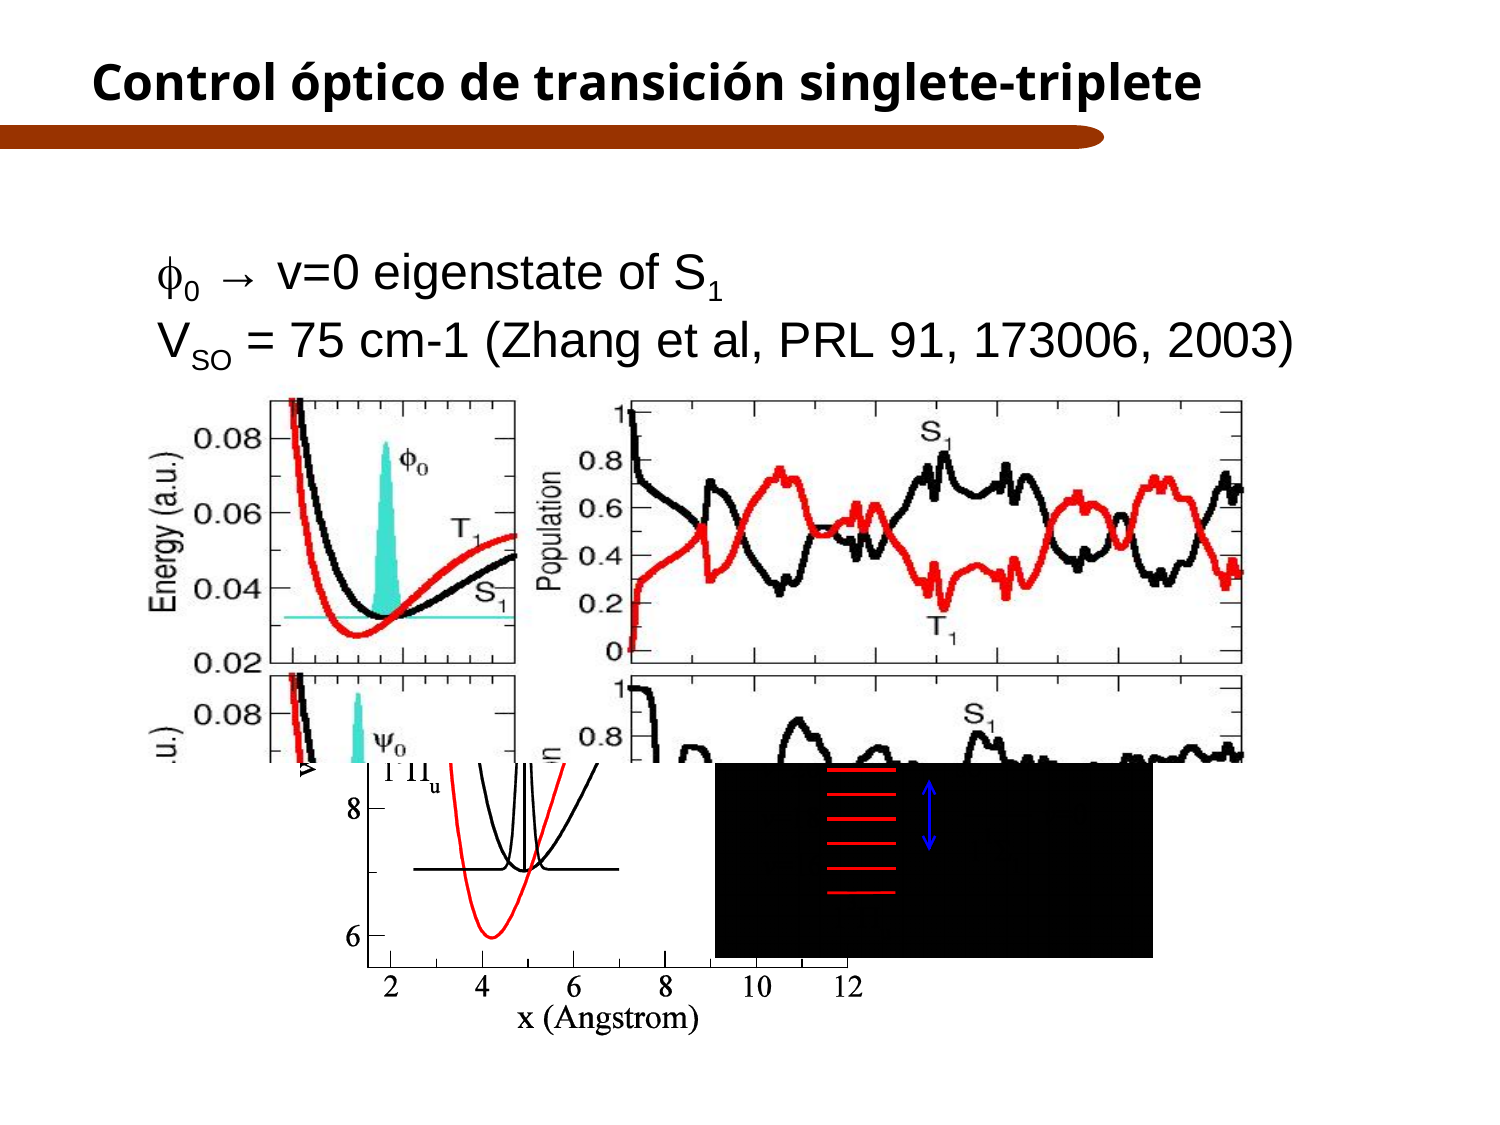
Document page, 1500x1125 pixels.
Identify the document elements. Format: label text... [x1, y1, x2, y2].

text_box 0 → v=0 eigenstate of S1 VSO = 75 cm-1 (Zhang et al, PRL 91, 173006, 2003) [142, 231, 1326, 384]
text_box [277, 763, 1258, 1037]
text_box Control óptico de transición singlete-triplete [76, 30, 1424, 131]
picture [123, 314, 1388, 763]
